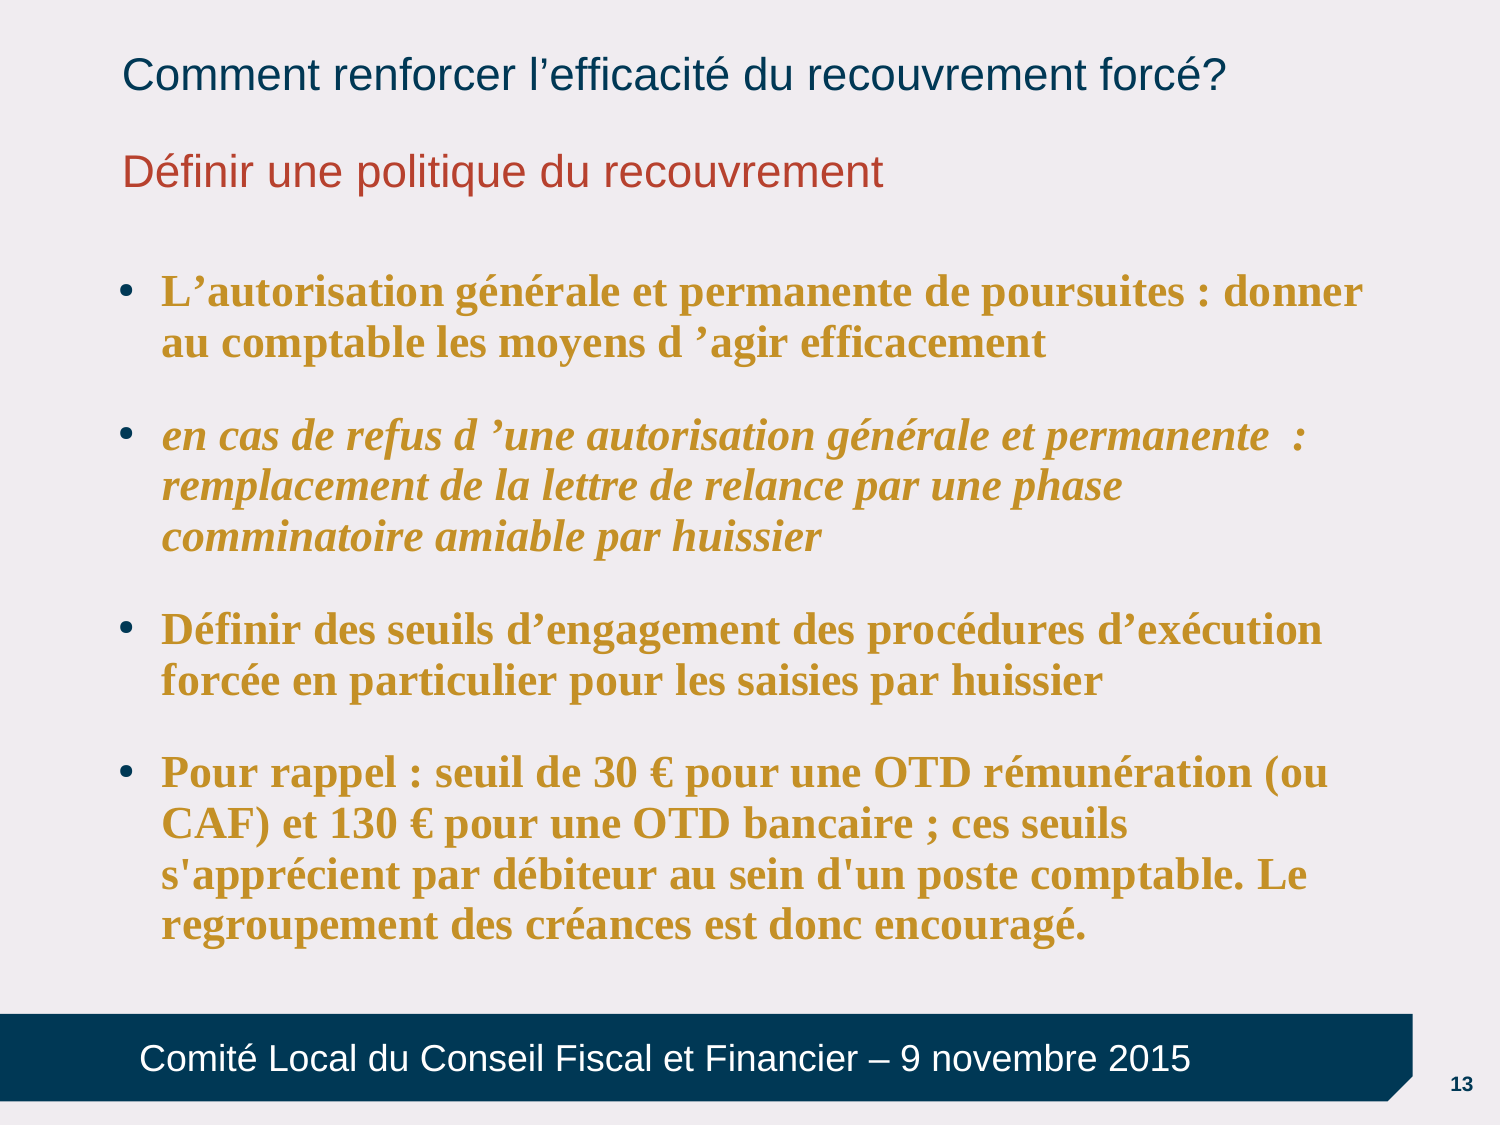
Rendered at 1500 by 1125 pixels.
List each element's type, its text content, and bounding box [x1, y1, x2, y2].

text_box [44, 155, 1462, 803]
title Comment renforcer l’efficacité du recouvrement forcé? Définir une politique du recouvrement [121, 50, 1438, 155]
list L’autorisation générale et permanente de poursuites : donner au comptable les moyens d ’agir efficacement en cas de refus d ’une autorisation générale et permanente : remplacement de la lettre de relance par une phase comminatoire amiable par huissier Définir des seuils d’engagement des procédures d’exécution forcée en particulier pour les saisies par huissier Pour rappel : seuil de 30 € pour une OTD rémunération (ou CAF) et 130 € pour une OTD bancaire ; ces seuils s'apprécient par débiteur au sein d'un poste comptable. Le regroupement des créances est donc encouragé. [118, 803, 1375, 1125]
